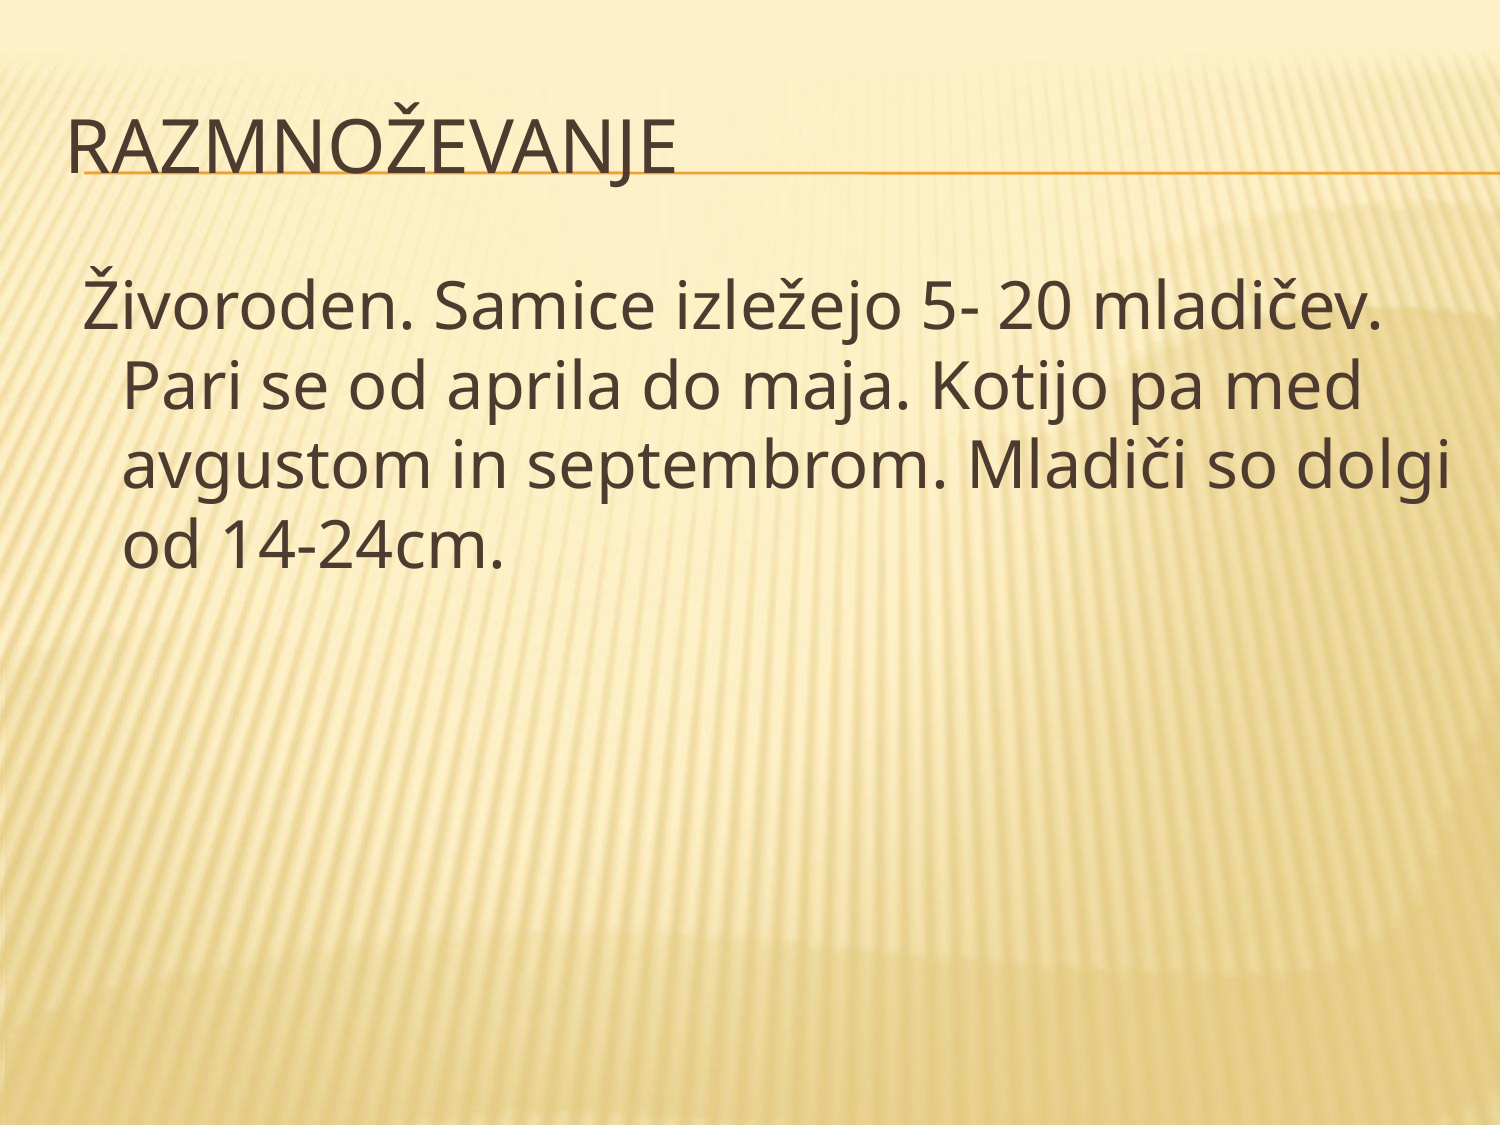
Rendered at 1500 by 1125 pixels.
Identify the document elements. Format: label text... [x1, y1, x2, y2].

title RAzmnoževanje [50, 75, 1475, 213]
picture [0, 0, 1500, 1125]
list Živoroden. Samice izležejo 5- 20 mladičev. Pari se od aprila do maja. Kotijo pa med avgustom in septembrom. Mladiči so dolgi od 14-24cm. [50, 254, 1475, 998]
